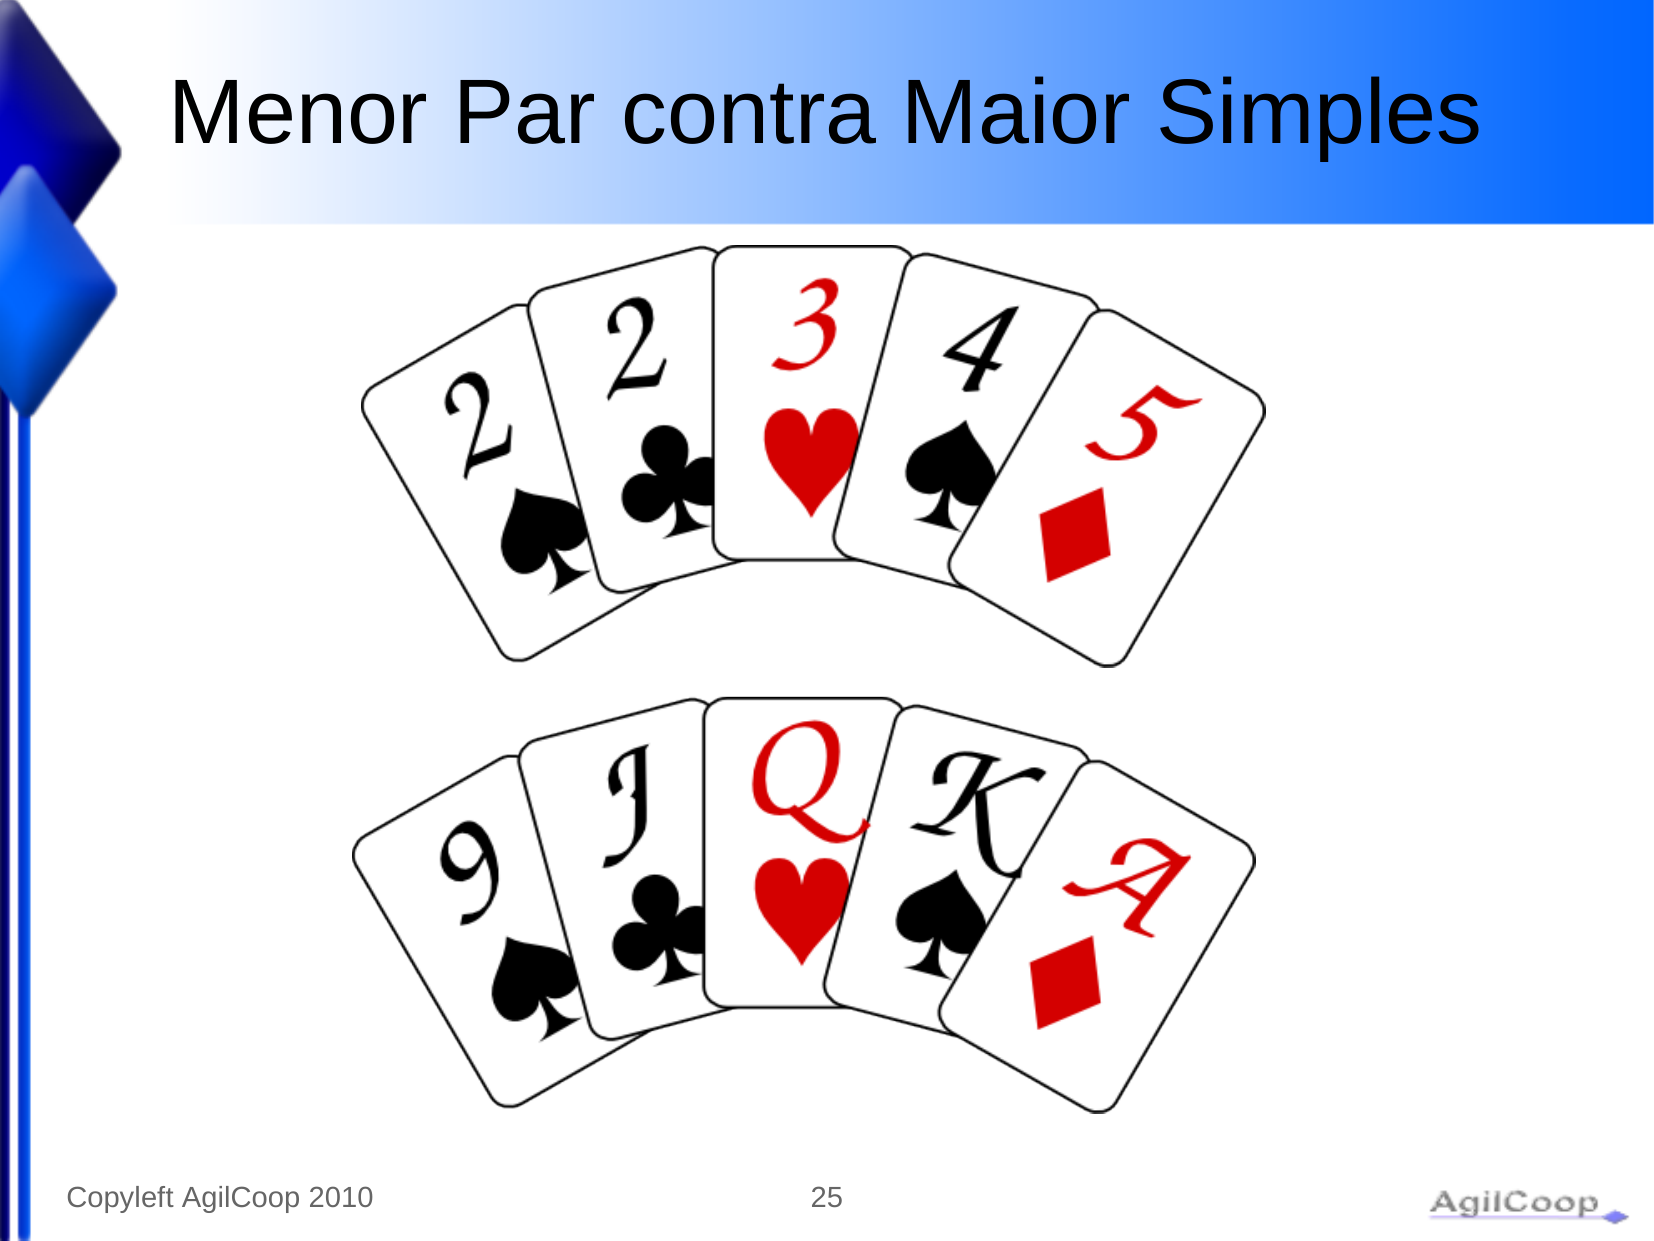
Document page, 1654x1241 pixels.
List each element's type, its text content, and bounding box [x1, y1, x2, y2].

title Menor Par contra Maior Simples [82, 8, 1571, 216]
picture [0, 0, 1654, 1241]
